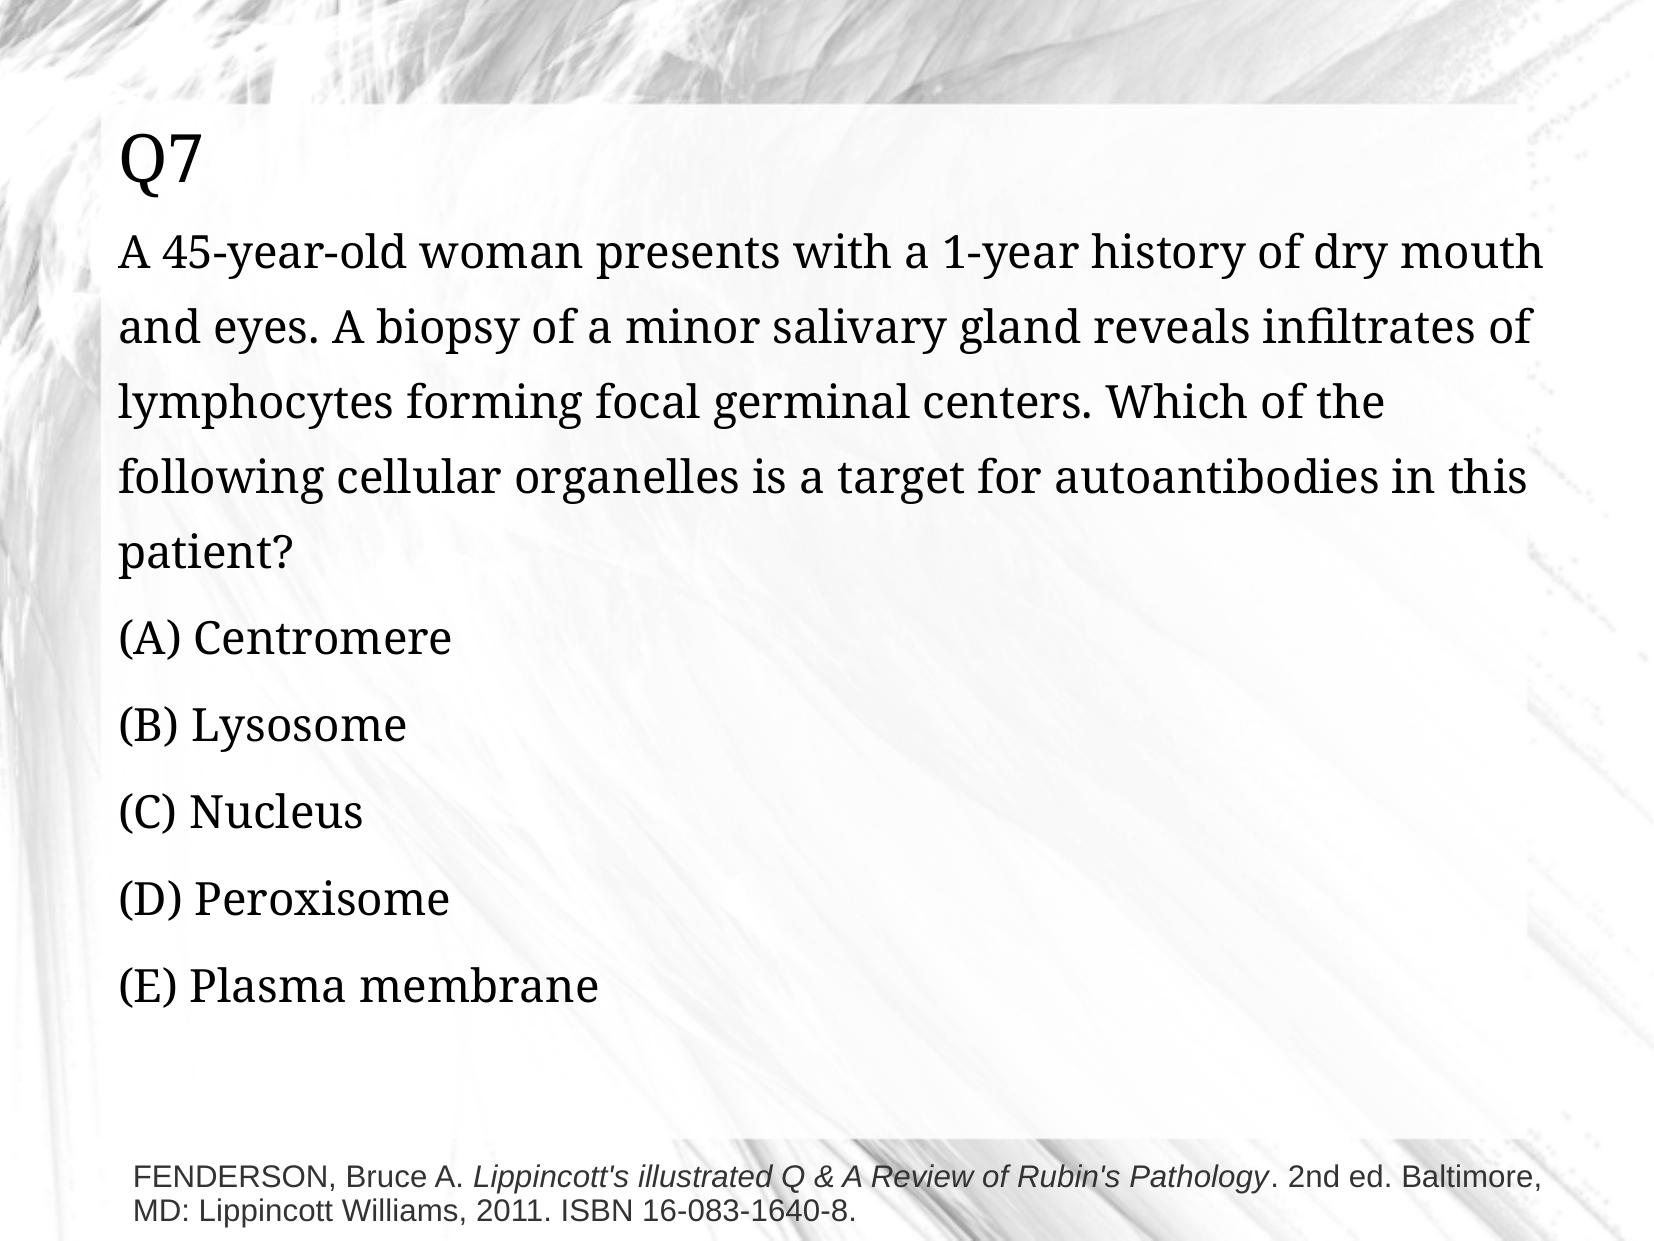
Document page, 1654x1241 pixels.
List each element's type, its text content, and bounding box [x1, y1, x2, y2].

title Q7 [118, 107, 1506, 206]
list A 45-year-old woman presents with a 1-year history of dry mouth and eyes. A biopsy of a minor salivary gland reveals infiltrates of lymphocytes forming focal germinal centers. Which of the following cellular organelles is a target for autoantibodies in this patient? (A) Centromere (B) Lysosome (C) Nucleus (D) Peroxisome (E) Plasma membrane [118, 206, 1565, 1139]
text_box FENDERSON, Bruce A. Lippincott's illustrated Q & A Review of Rubin's Pathology. 2nd ed. Baltimore, MD: Lippincott Williams, 2011. ISBN 16-083-1640-8. [118, 1151, 1565, 1236]
picture [0, 0, 1654, 1241]
